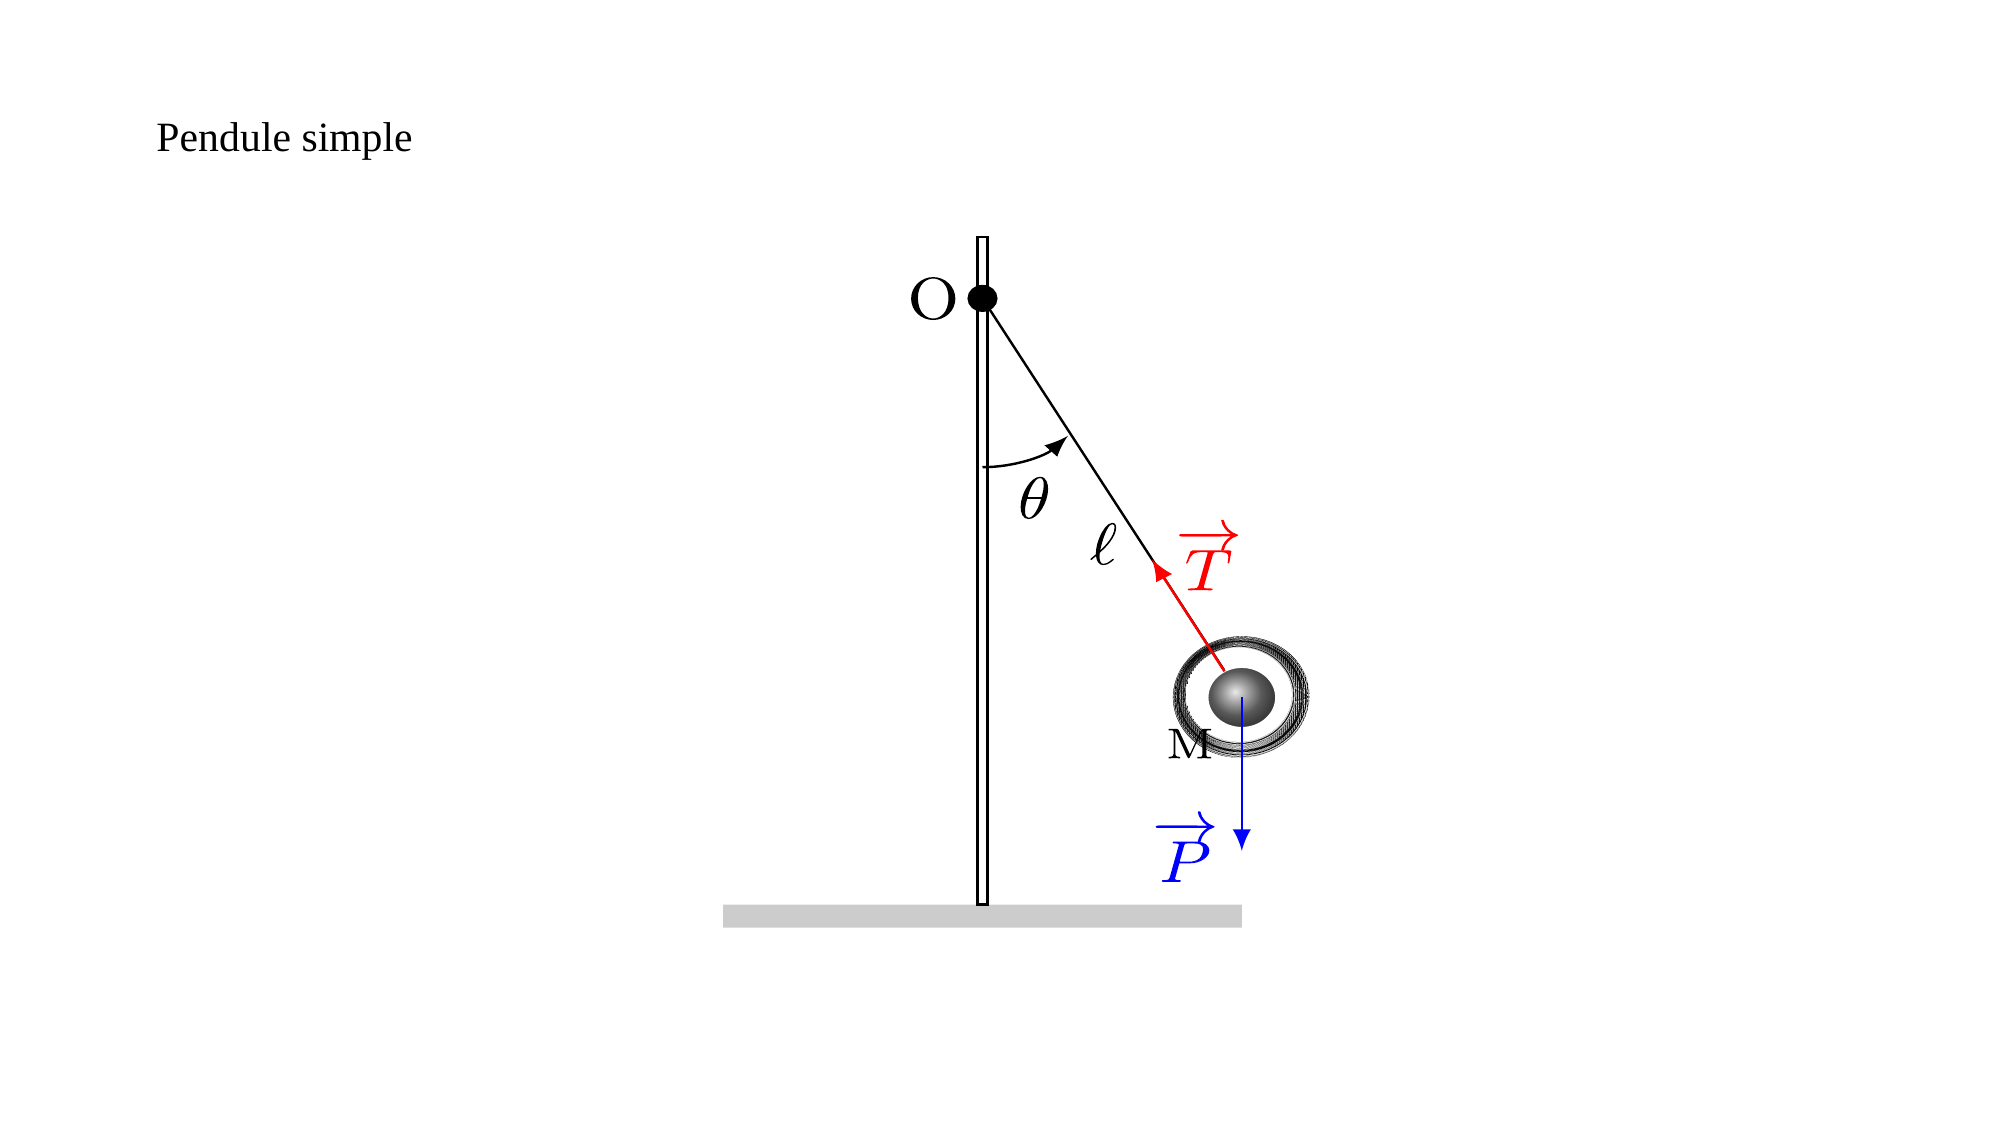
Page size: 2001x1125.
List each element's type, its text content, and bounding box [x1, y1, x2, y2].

text_box Pendule simple [141, 106, 709, 216]
picture [681, 181, 1319, 981]
